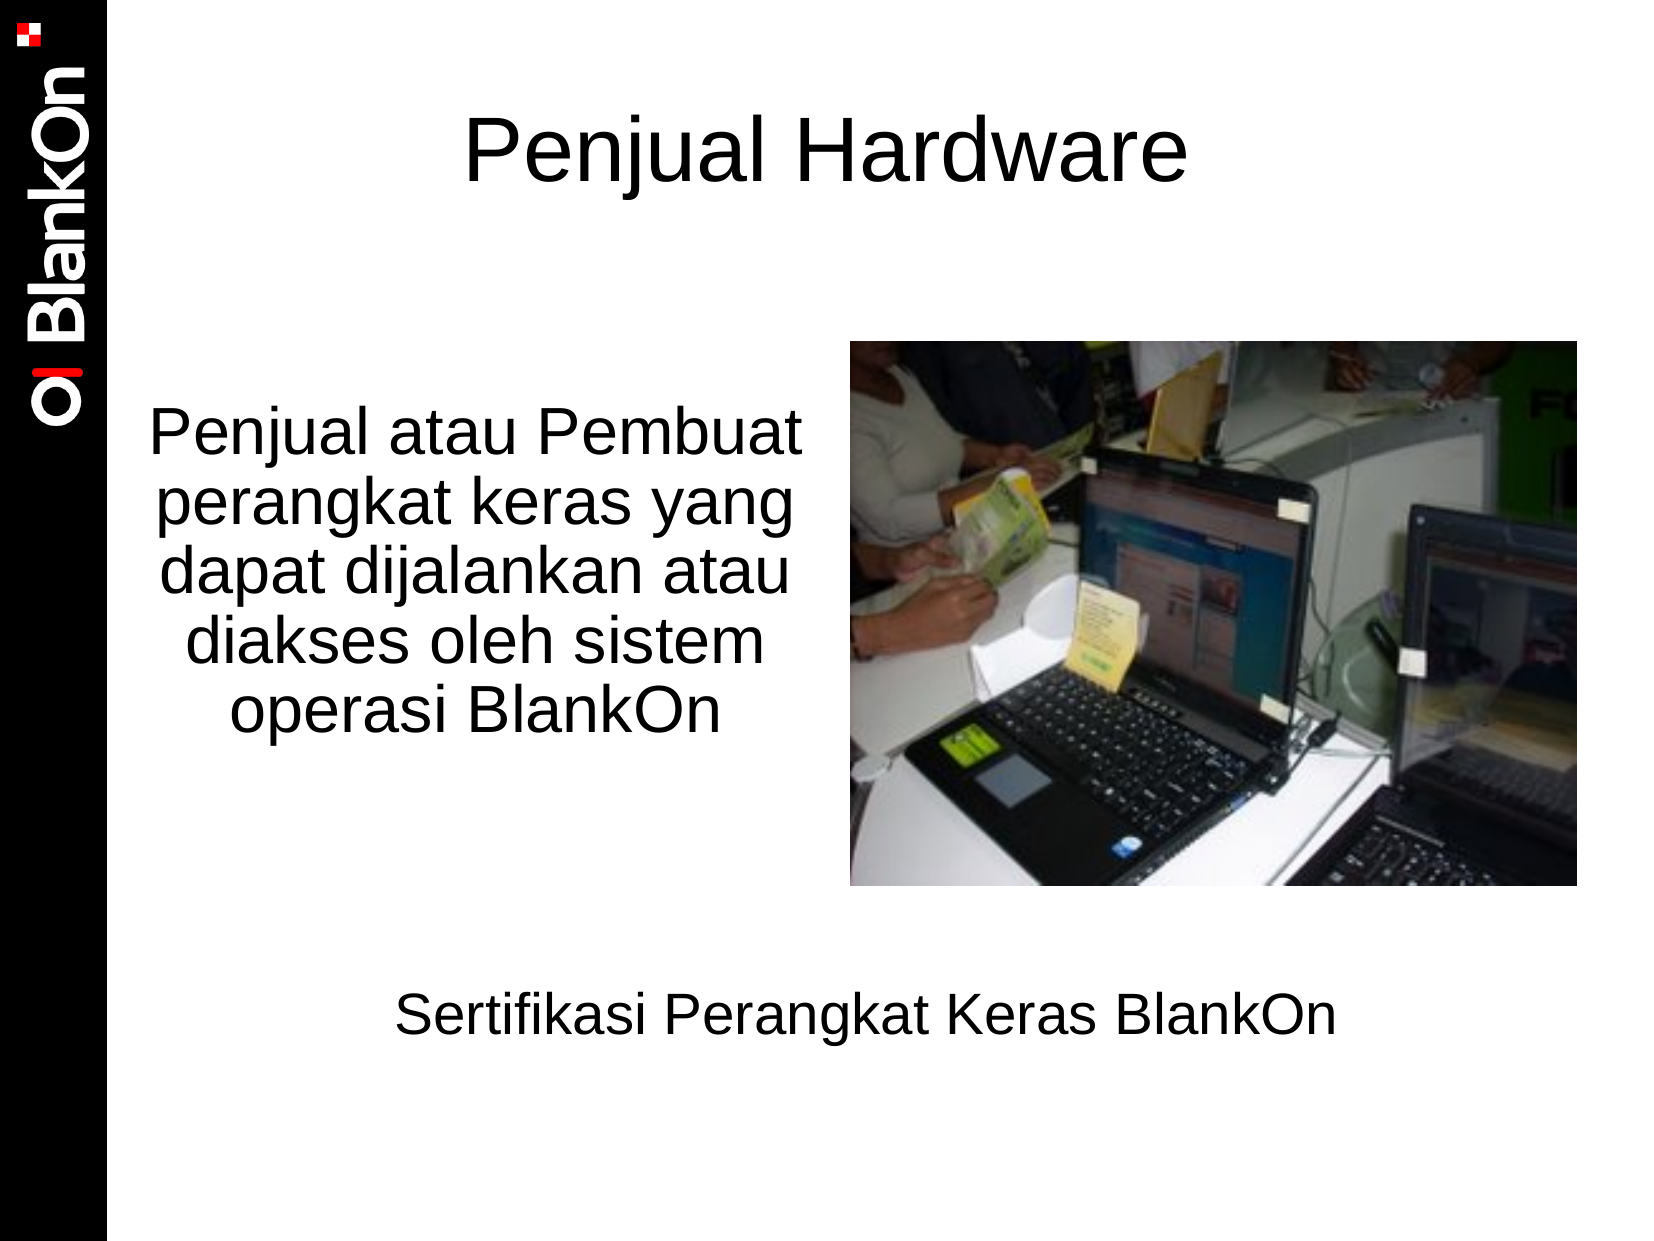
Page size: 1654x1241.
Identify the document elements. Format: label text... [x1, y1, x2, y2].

picture [850, 341, 1577, 886]
subtitle Penjual atau Pembuat perangkat keras yang dapat dijalankan atau diakses oleh sistem operasi BlankOn [141, 342, 811, 804]
text_box [0, 0, 107, 1241]
title Penjual Hardware [82, 49, 1571, 257]
text_box Sertifikasi Perangkat Keras BlankOn [162, 974, 1571, 1055]
picture [17, 23, 89, 426]
